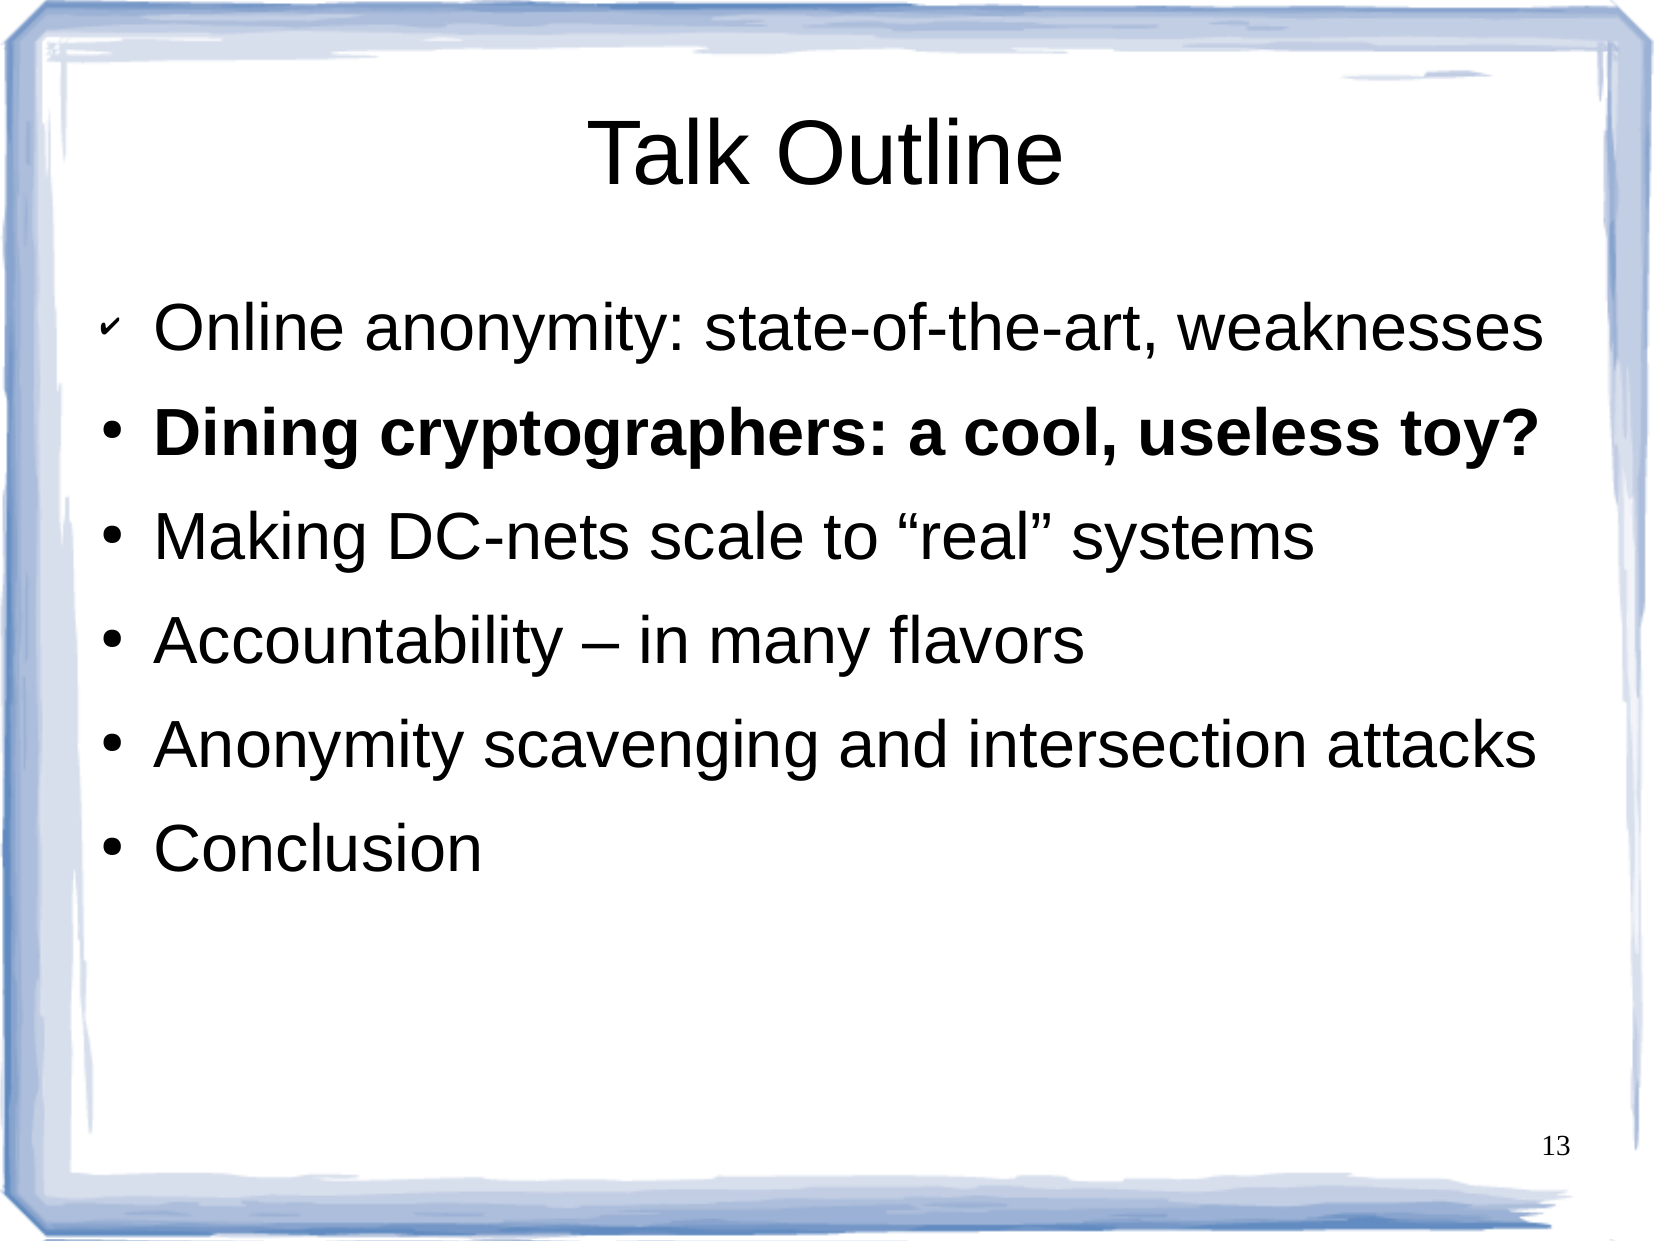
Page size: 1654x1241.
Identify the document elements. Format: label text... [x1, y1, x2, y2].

list Online anonymity: state-of-the-art, weaknesses Dining cryptographers: a cool, useless toy? Making DC-nets scale to “real” systems Accountability – in many flavors Anonymity scavenging and intersection attacks Conclusion [82, 290, 1571, 885]
title Talk Outline [82, 49, 1571, 257]
picture [0, 0, 1654, 1241]
